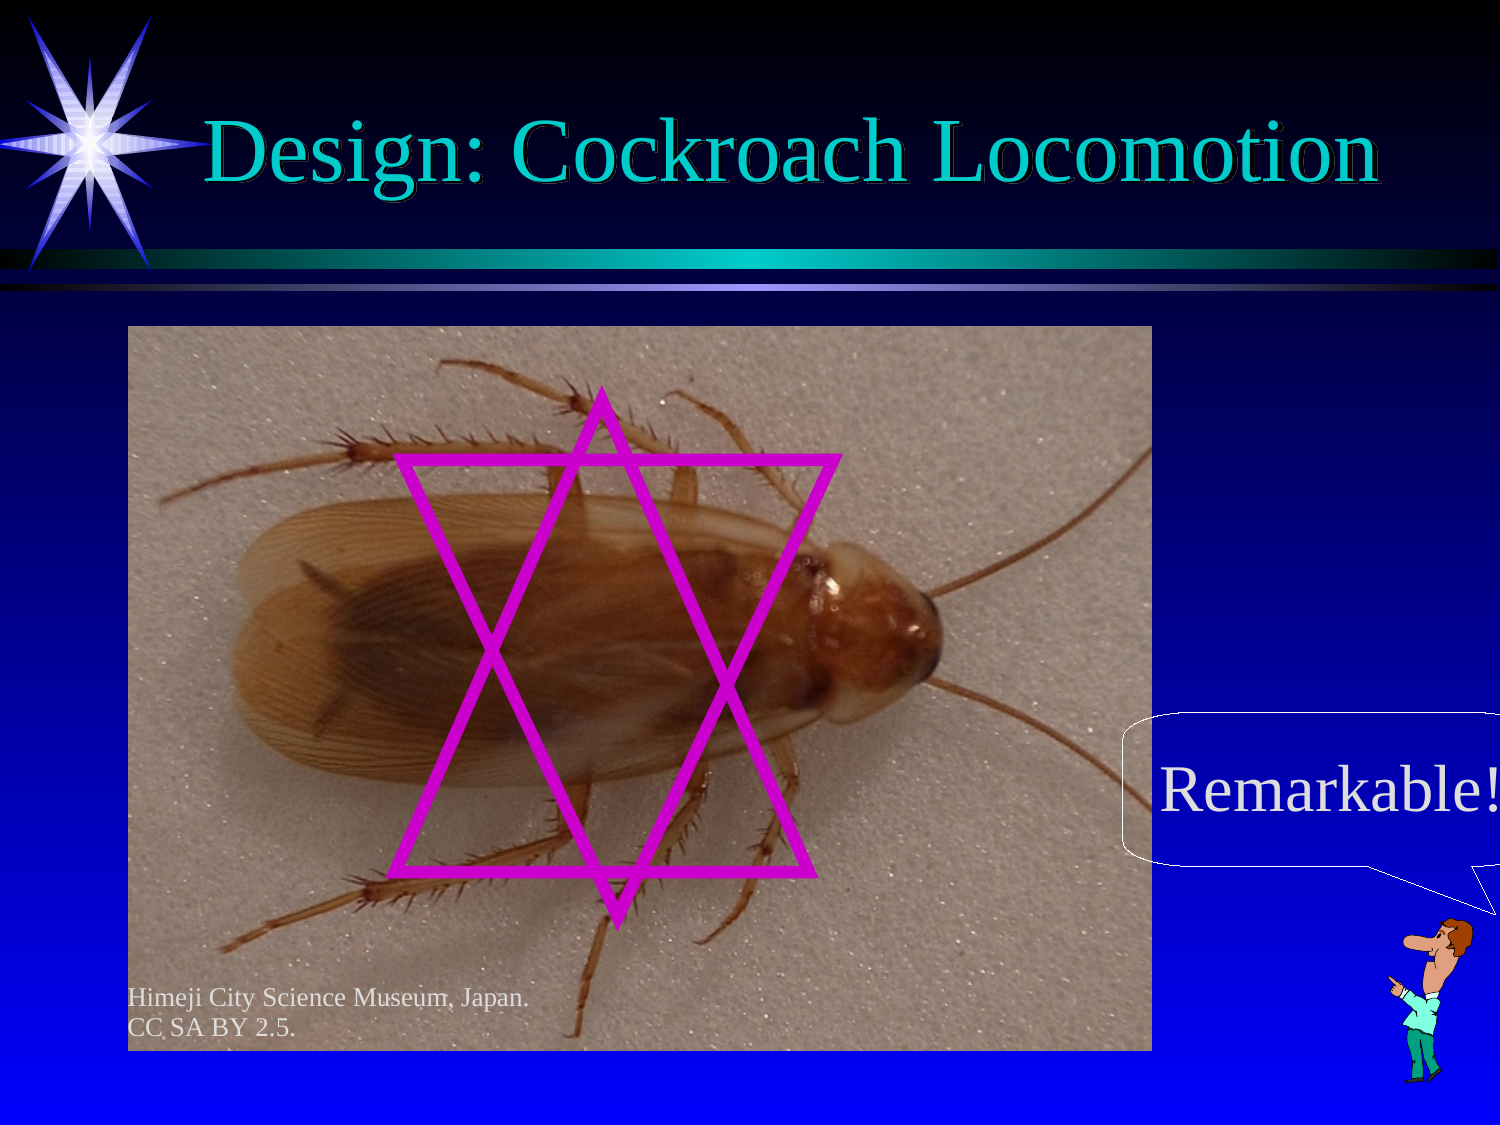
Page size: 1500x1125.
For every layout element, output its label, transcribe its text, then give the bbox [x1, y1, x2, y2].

title Design: Cockroach Locomotion [187, 56, 1463, 244]
picture [128, 326, 1152, 1051]
text_box Himeji City Science Museum, Japan. CC SA BY 2.5. [112, 975, 601, 1050]
chart [1387, 917, 1474, 1084]
text_box Remarkable! [1122, 712, 1500, 915]
